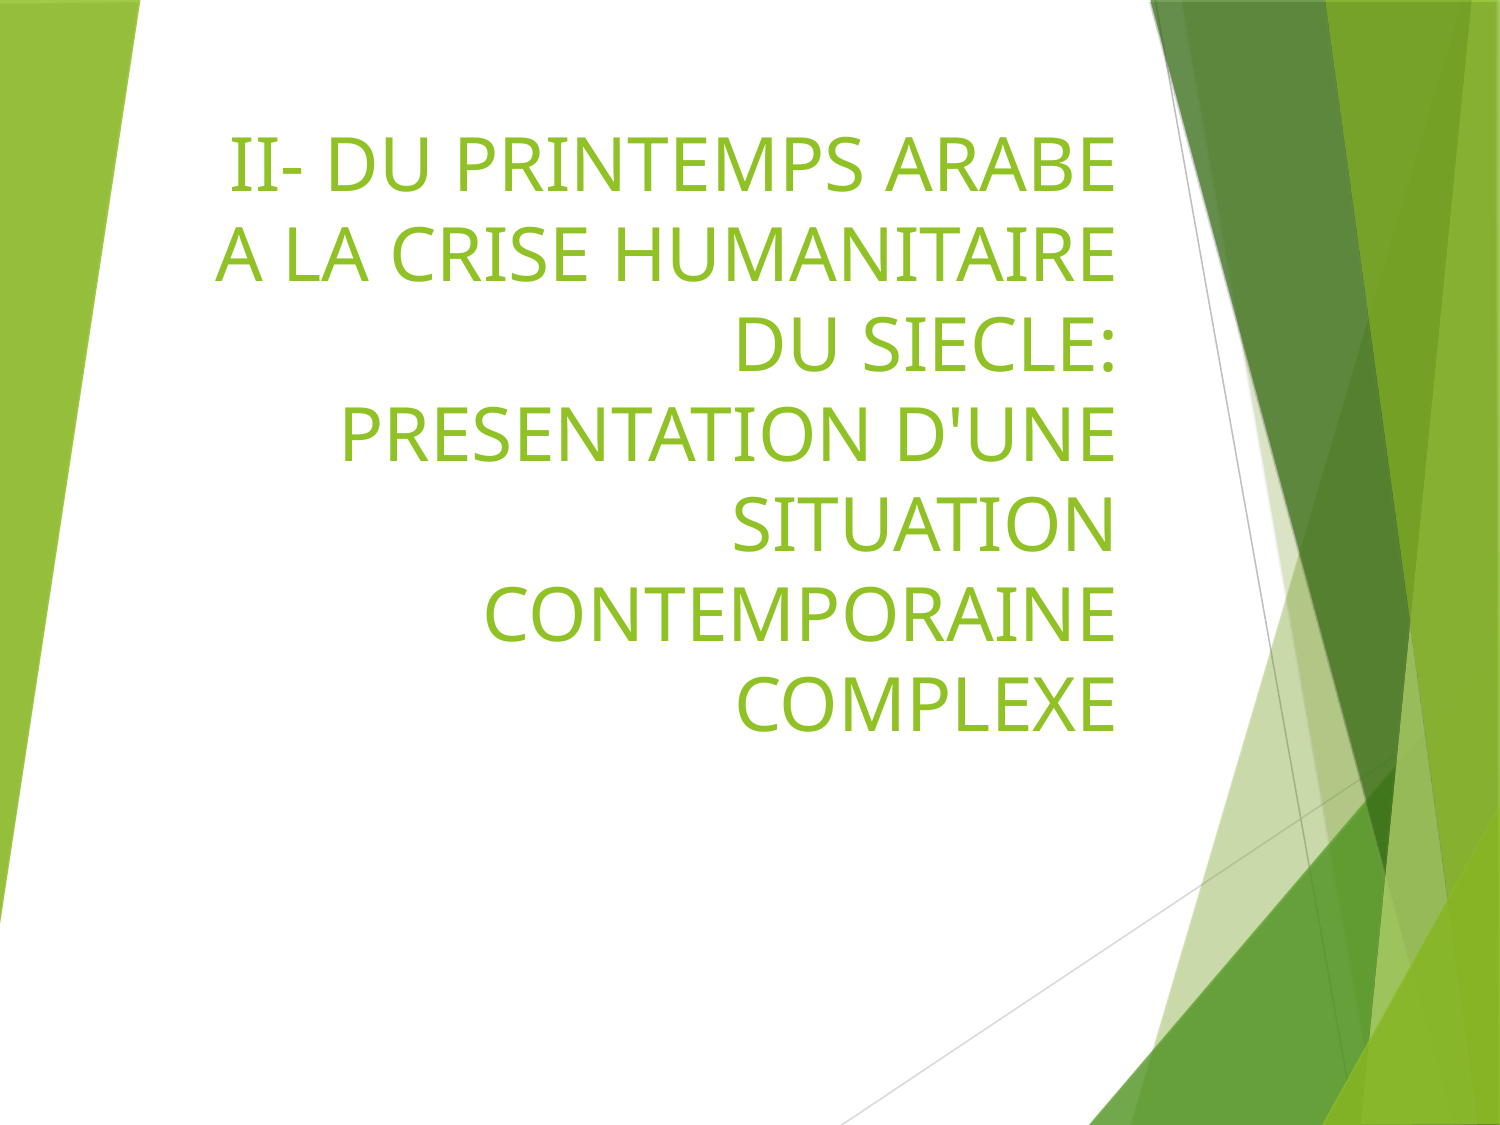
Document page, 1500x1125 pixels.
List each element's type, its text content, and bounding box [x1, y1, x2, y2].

title II- DU PRINTEMPS ARABE A LA CRISE HUMANITAIRE DU SIECLE: PRESENTATION D'UNE SITUATION CONTEMPORAINE COMPLEXE [178, 484, 1134, 755]
